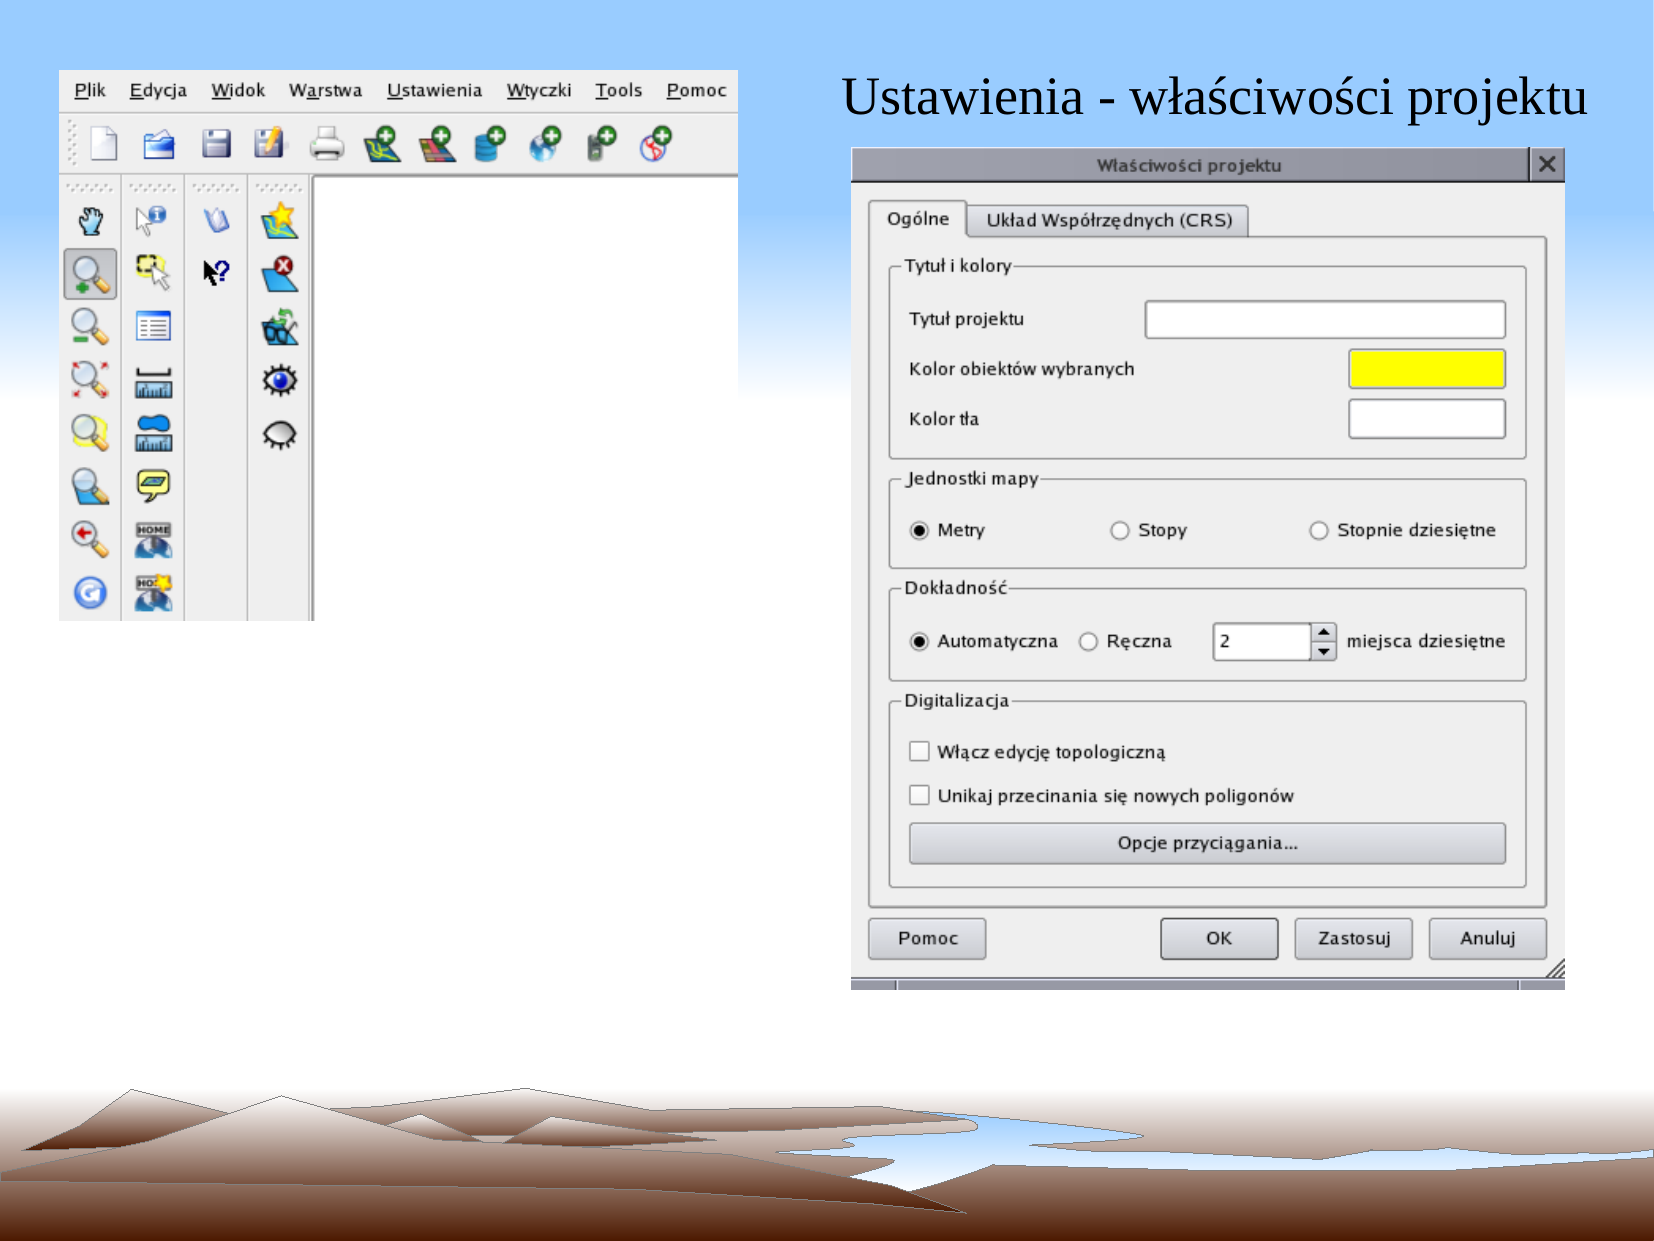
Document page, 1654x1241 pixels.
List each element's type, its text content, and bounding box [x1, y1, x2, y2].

text_box Ustawienia - właściwości projektu [826, 59, 1605, 134]
picture [59, 70, 738, 621]
picture [851, 147, 1565, 990]
